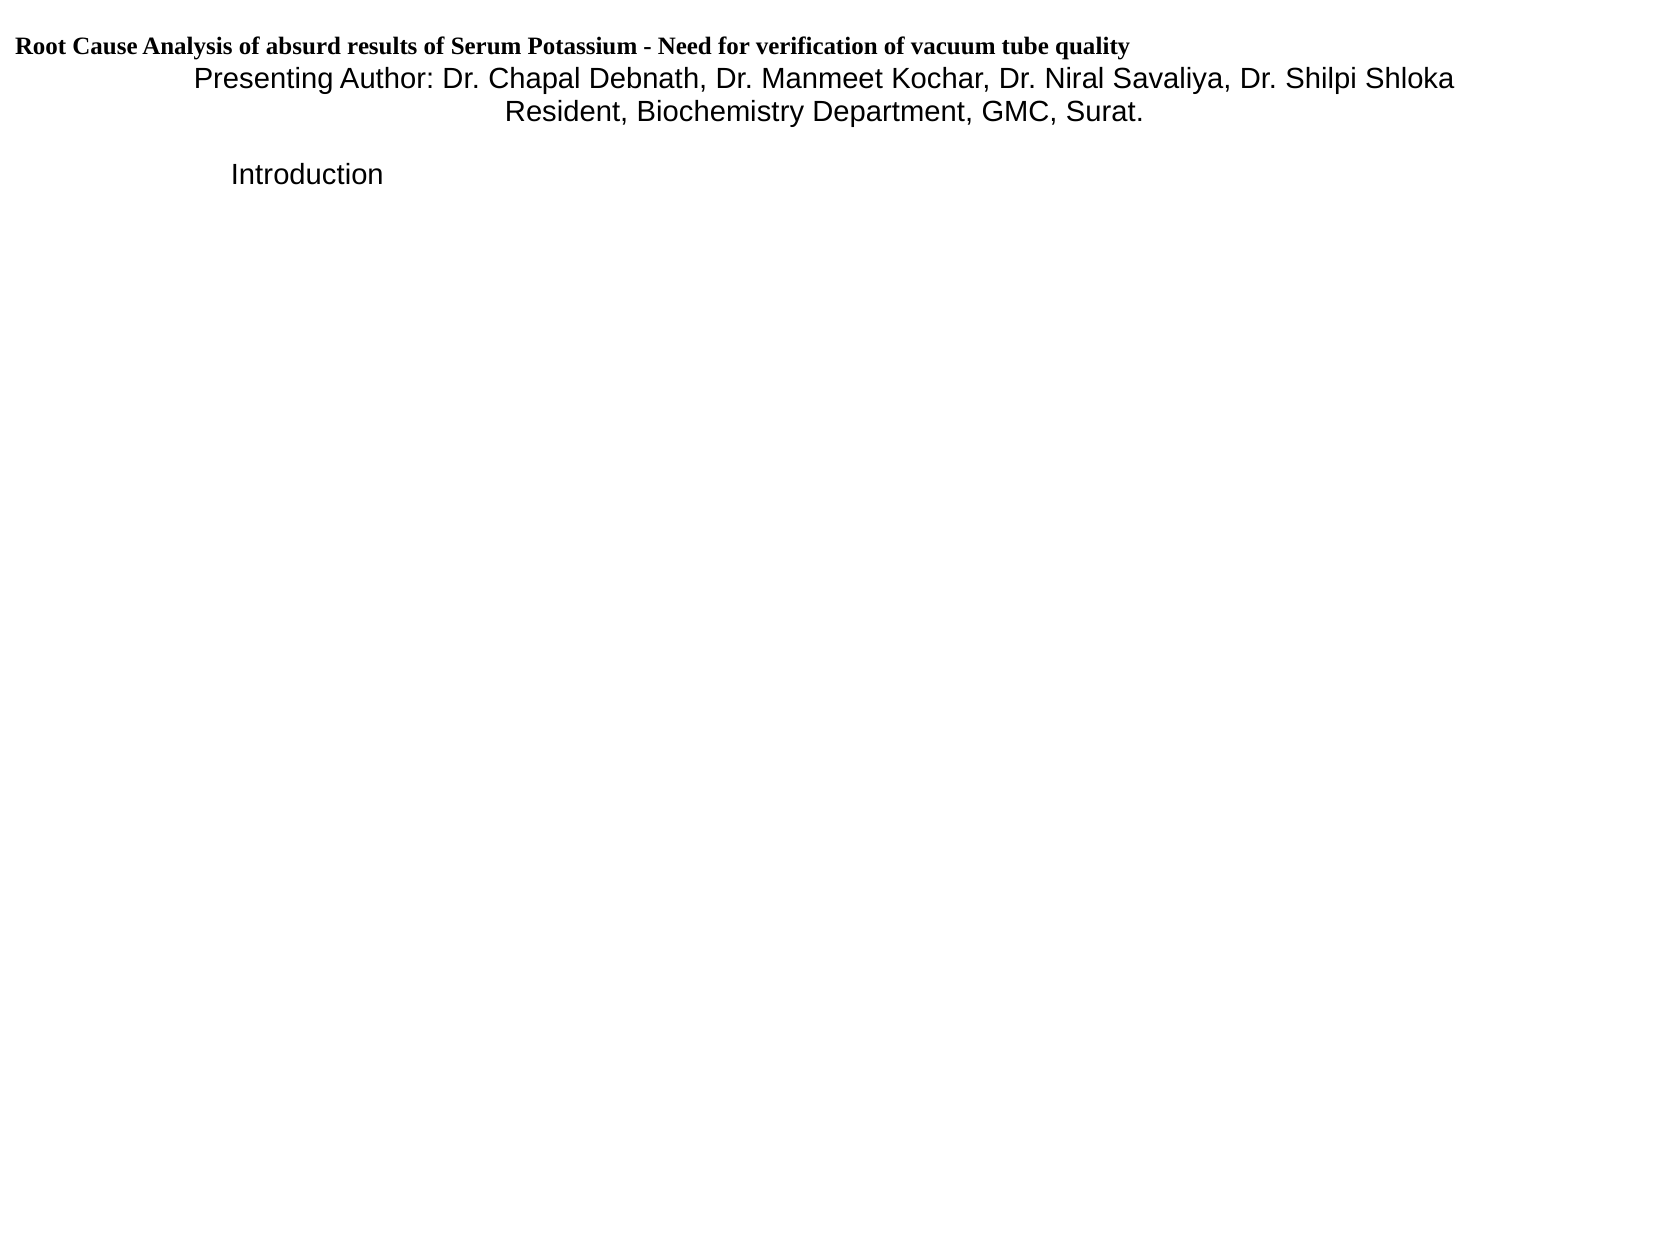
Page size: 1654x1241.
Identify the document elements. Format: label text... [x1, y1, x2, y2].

text_box Introduction [15, 148, 601, 496]
subtitle Presenting Author: Dr. Chapal Debnath, Dr. Manmeet Kochar, Dr. Niral Savaliya, Dr. Shilpi Shloka Resident, Biochemistry Department, GMC, Surat. [15, 62, 1636, 161]
title Root Cause Analysis of absurd results of Serum Potassium - Need for verification of vacuum tube quality [15, 18, 1636, 62]
